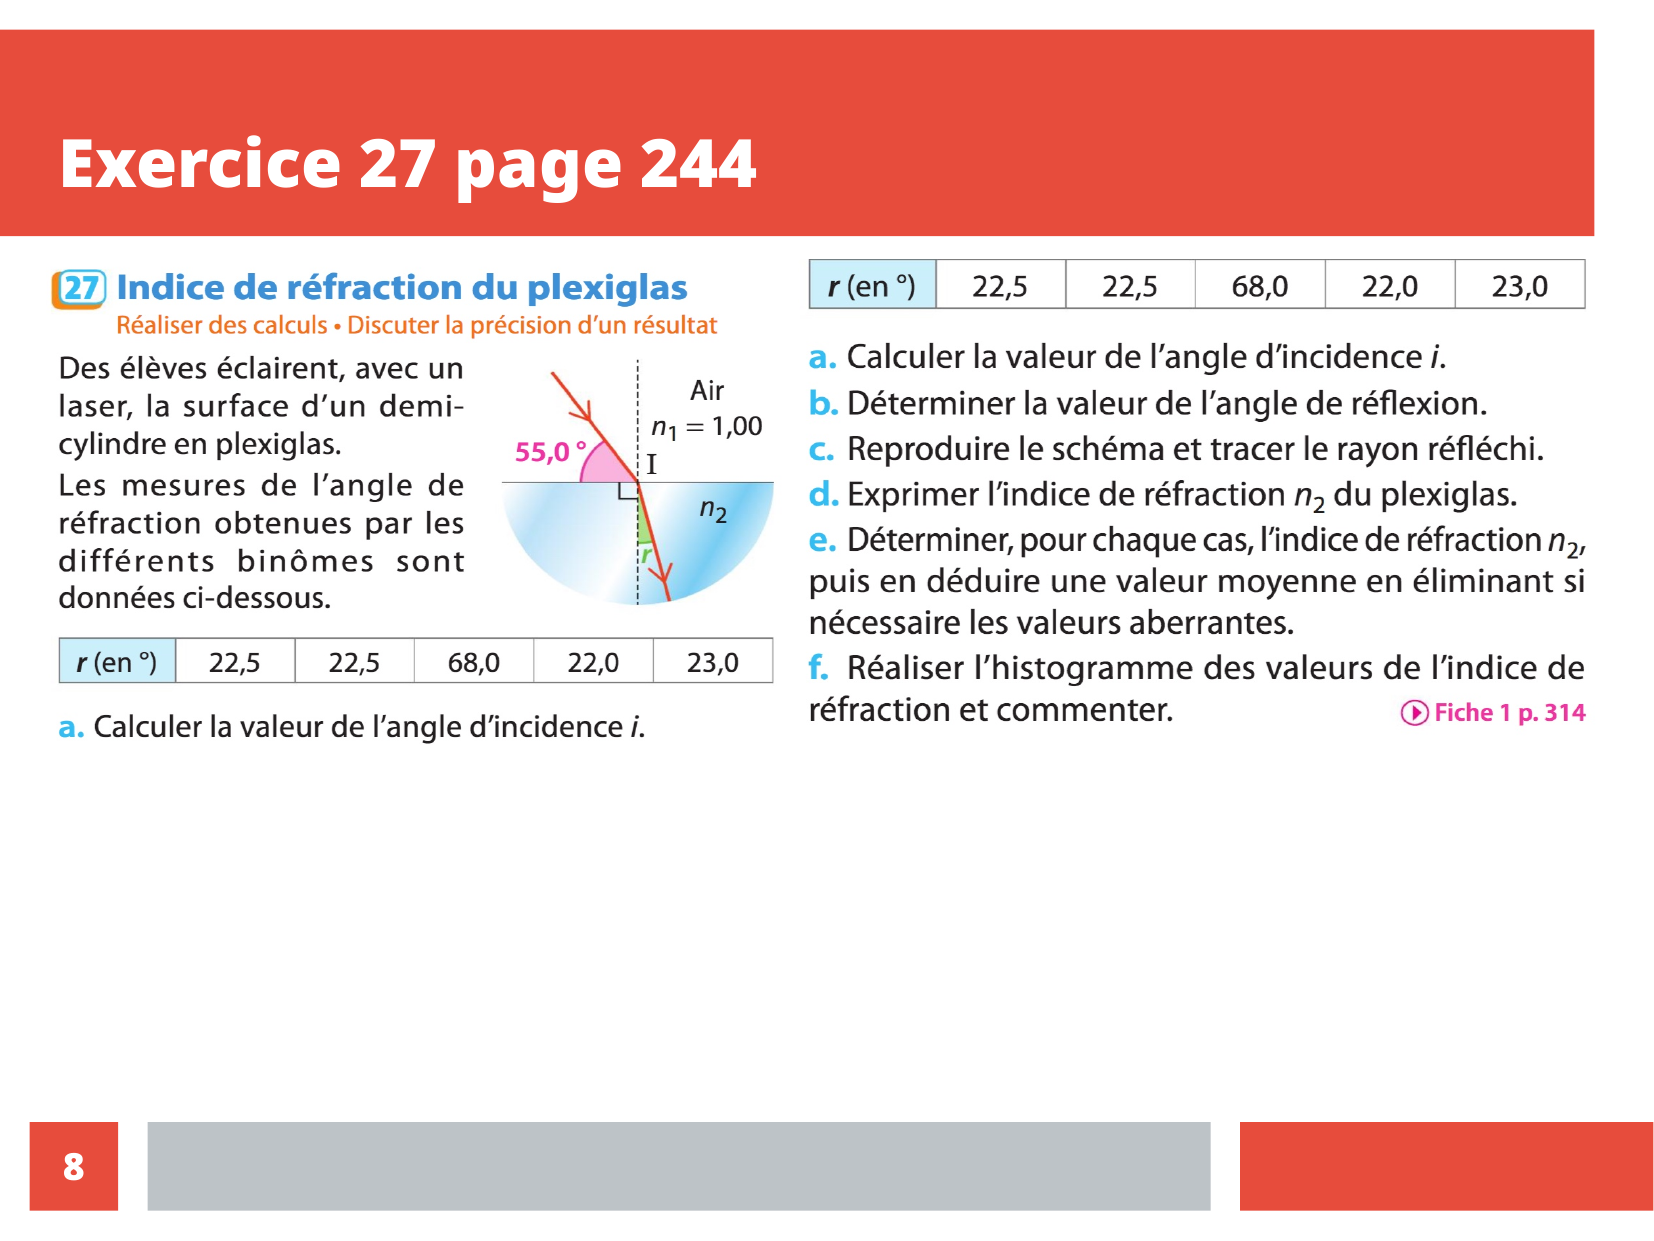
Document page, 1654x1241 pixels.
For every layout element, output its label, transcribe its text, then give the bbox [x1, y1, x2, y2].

title Exercice 27 page 244 [59, 59, 1595, 207]
picture [35, 248, 1619, 745]
